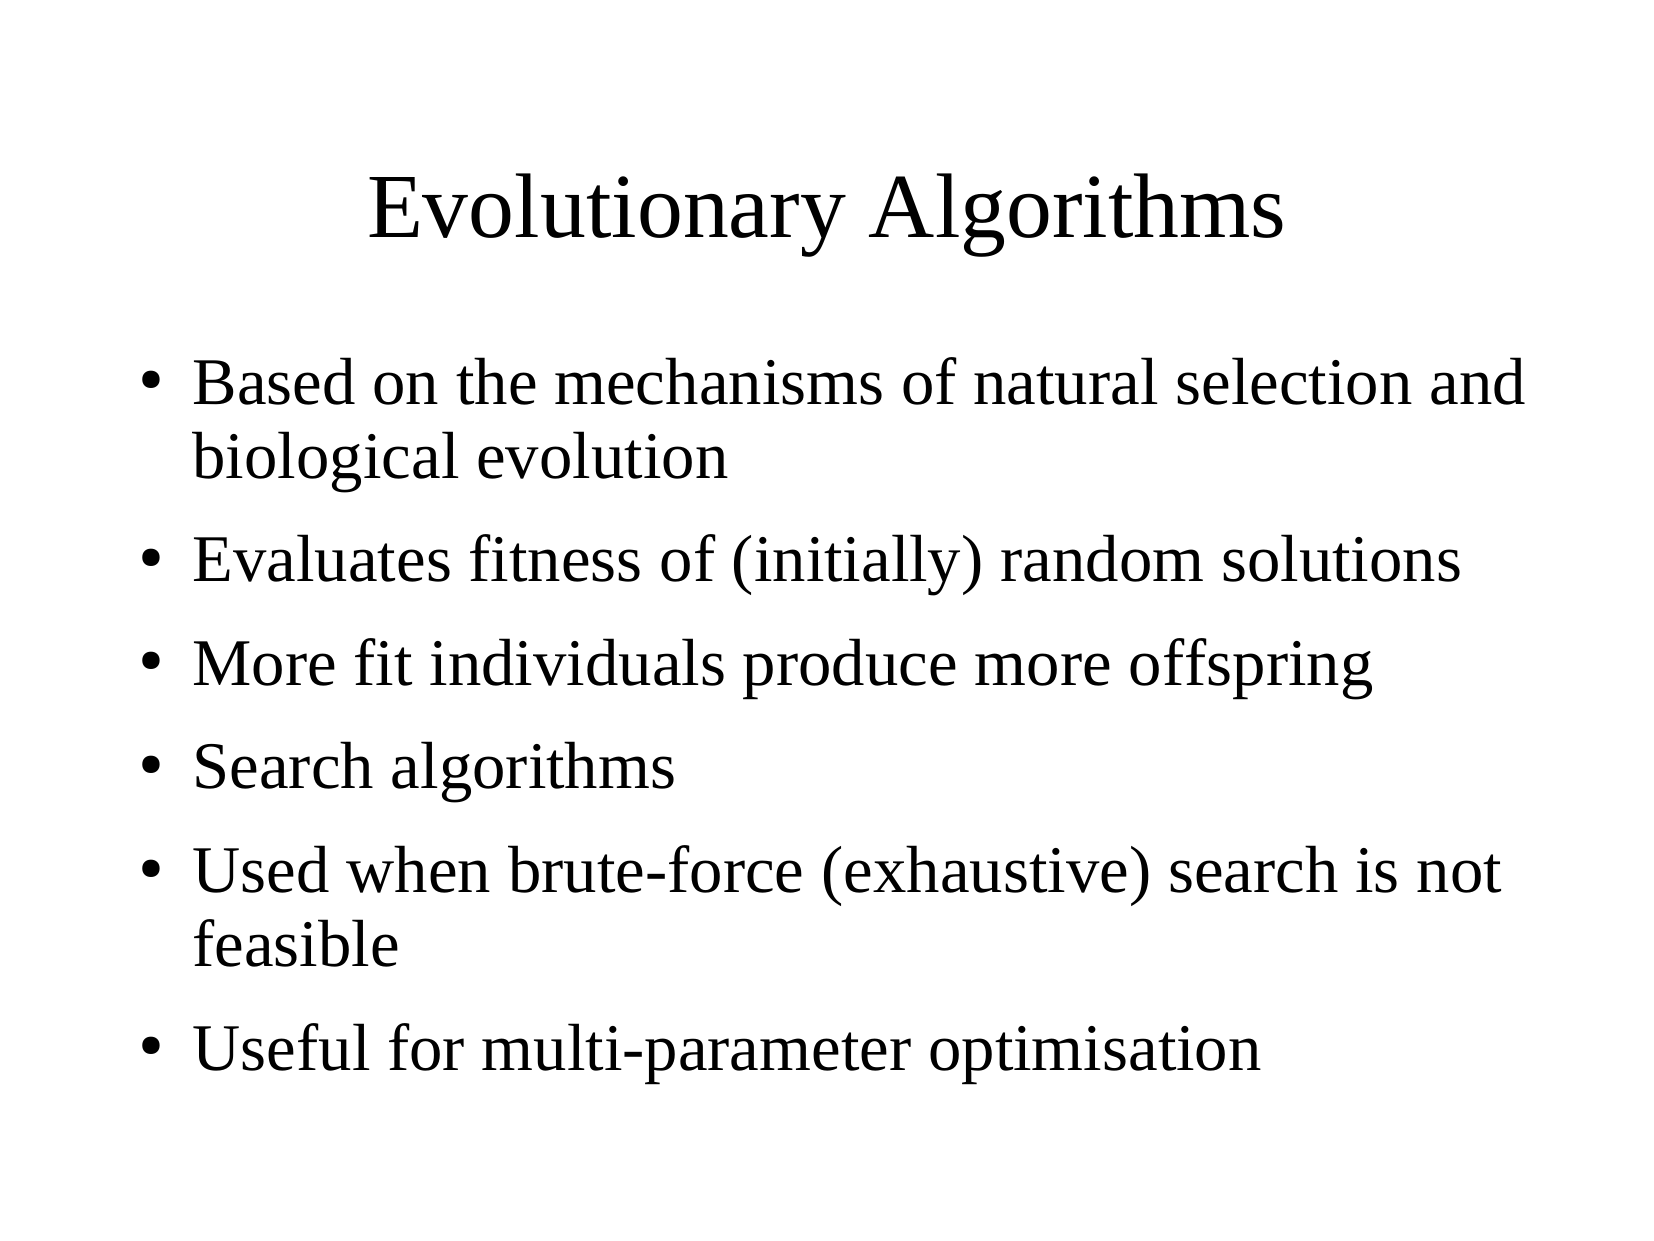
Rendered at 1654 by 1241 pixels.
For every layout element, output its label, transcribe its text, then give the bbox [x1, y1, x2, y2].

title Evolutionary Algorithms [121, 102, 1534, 311]
list Based on the mechanisms of natural selection and biological evolution Evaluates fitness of (initially) random solutions More fit individuals produce more offspring Search algorithms Used when brute-force (exhaustive) search is not feasible Useful for multi-parameter optimisation [121, 344, 1534, 1127]
